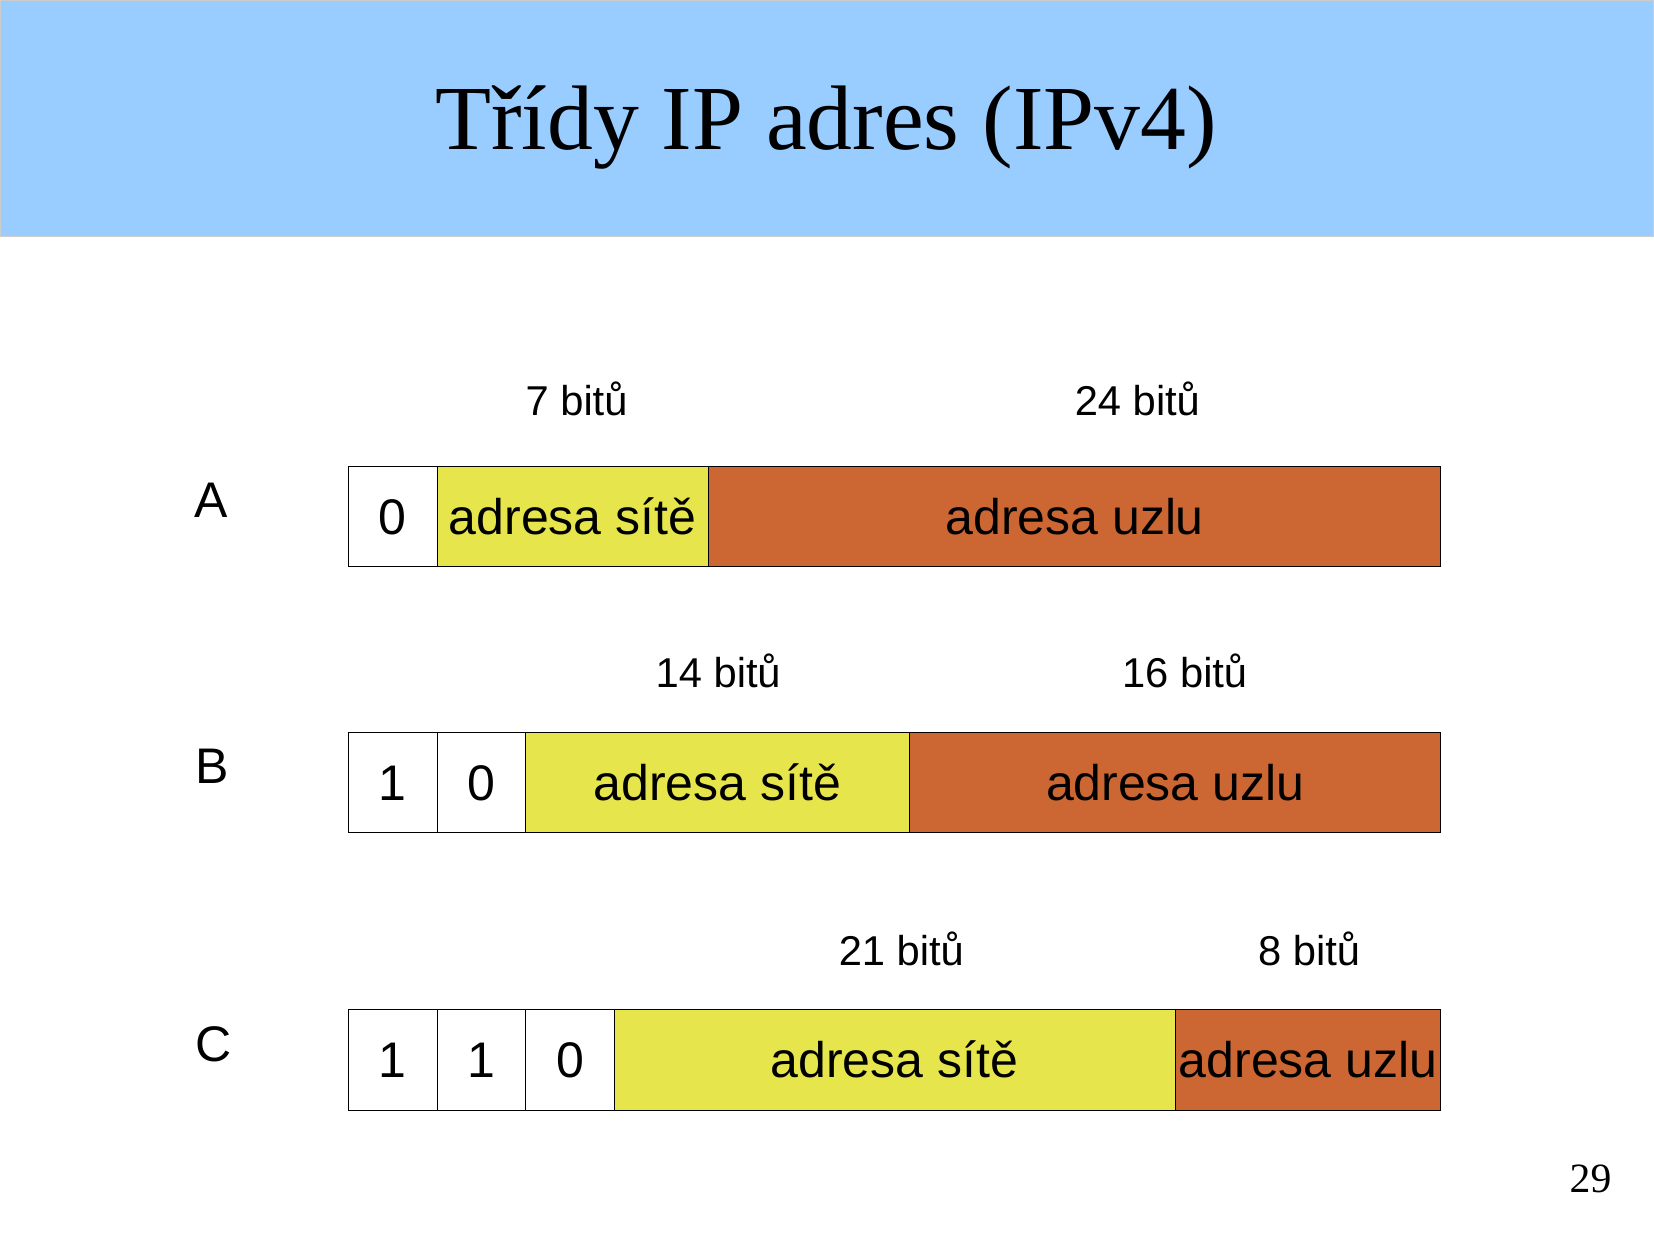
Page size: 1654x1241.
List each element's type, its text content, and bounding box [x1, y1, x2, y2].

text_box adresa sítě [437, 466, 708, 567]
text_box adresa sítě [615, 1009, 1175, 1111]
text_box adresa uzlu [909, 732, 1441, 833]
text_box 1 [348, 732, 437, 833]
text_box 16 bitů [1122, 649, 1248, 721]
text_box 24 bitů [1074, 378, 1201, 449]
title Třídy IP adres (IPv4) [0, 0, 1654, 237]
text_box adresa uzlu [708, 466, 1441, 567]
text_box 0 [437, 732, 526, 833]
text_box 7 bitů [525, 378, 628, 449]
text_box 1 [437, 1009, 525, 1111]
text_box 8 bitů [1258, 927, 1361, 999]
text_box 1 [348, 1009, 437, 1111]
text_box 0 [348, 466, 437, 567]
text_box 21 bitů [838, 927, 965, 999]
text_box adresa sítě [526, 732, 909, 833]
text_box 14 bitů [655, 649, 782, 721]
text_box A [194, 472, 229, 558]
text_box adresa uzlu [1175, 1009, 1441, 1111]
text_box C [195, 1015, 232, 1101]
text_box B [194, 738, 229, 823]
text_box 0 [525, 1009, 615, 1111]
